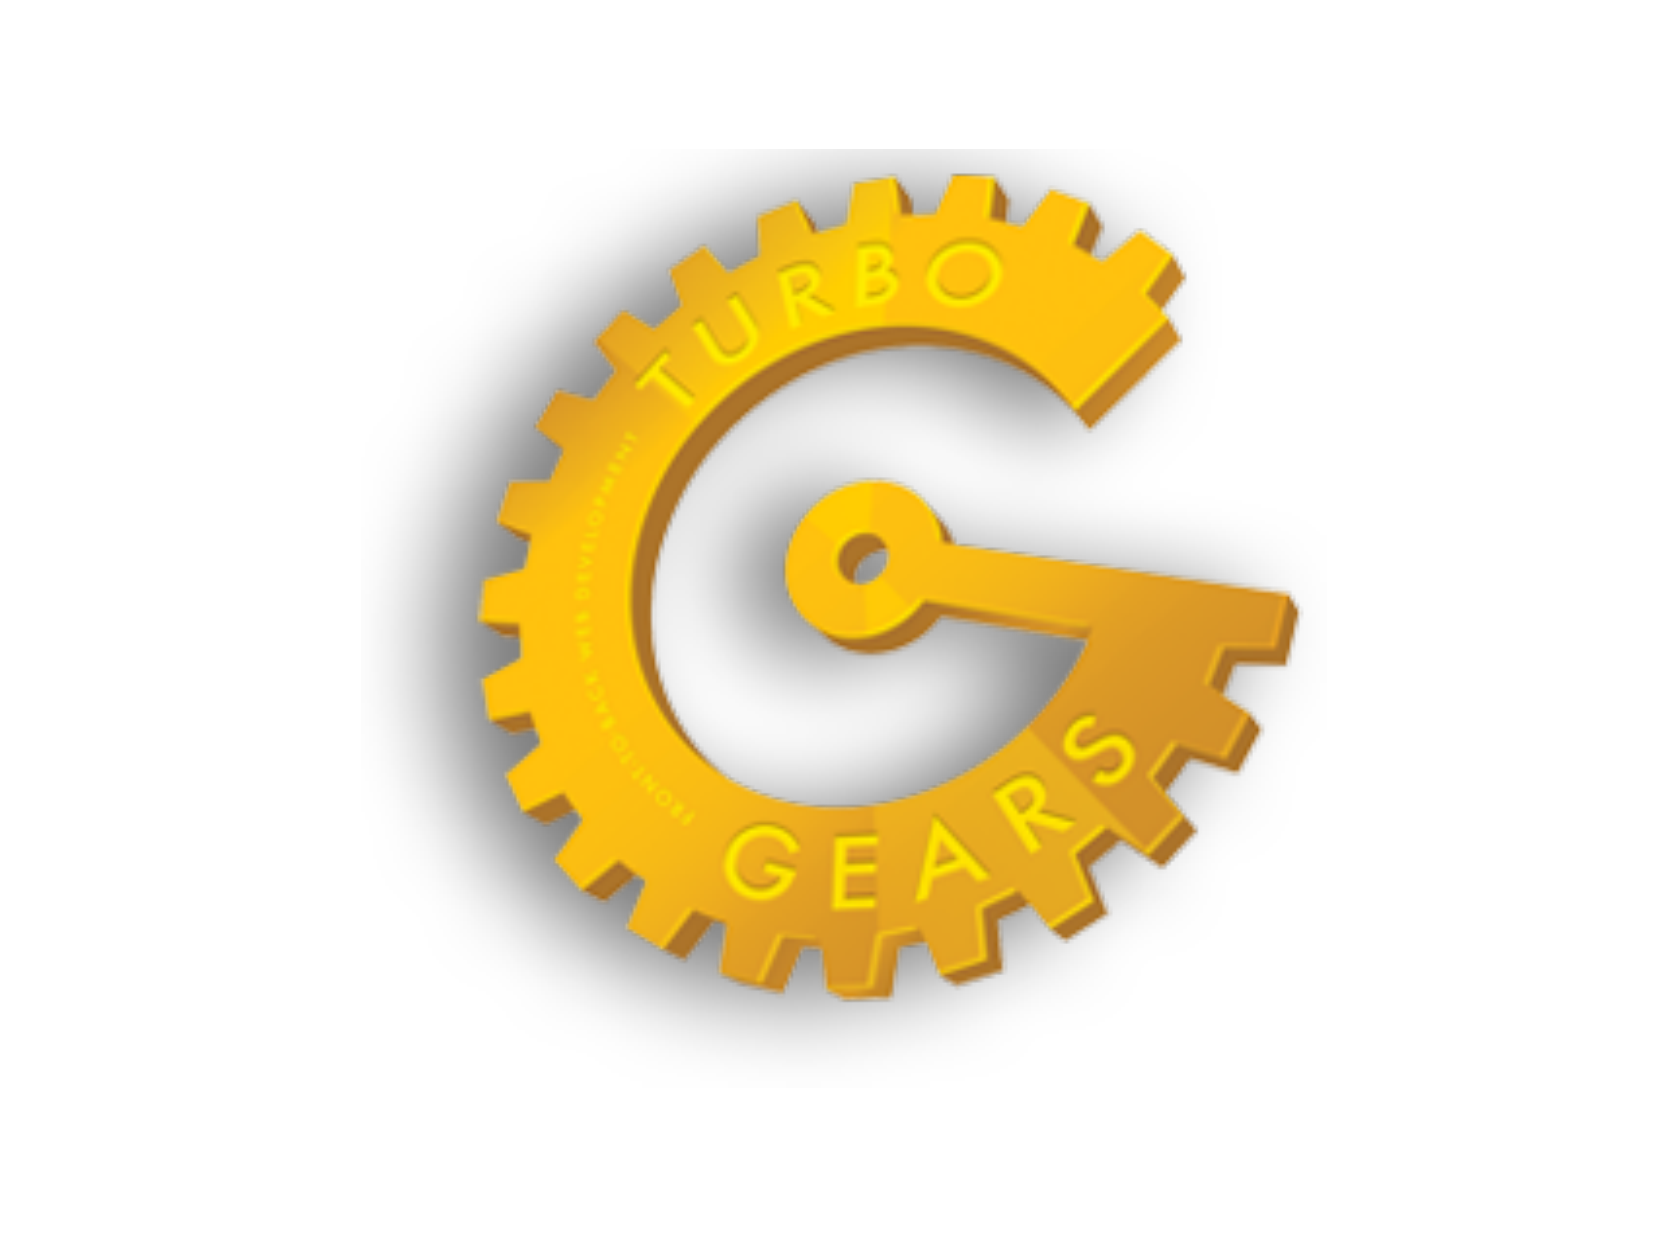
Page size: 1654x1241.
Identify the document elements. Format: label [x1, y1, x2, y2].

picture [361, 149, 1327, 1088]
